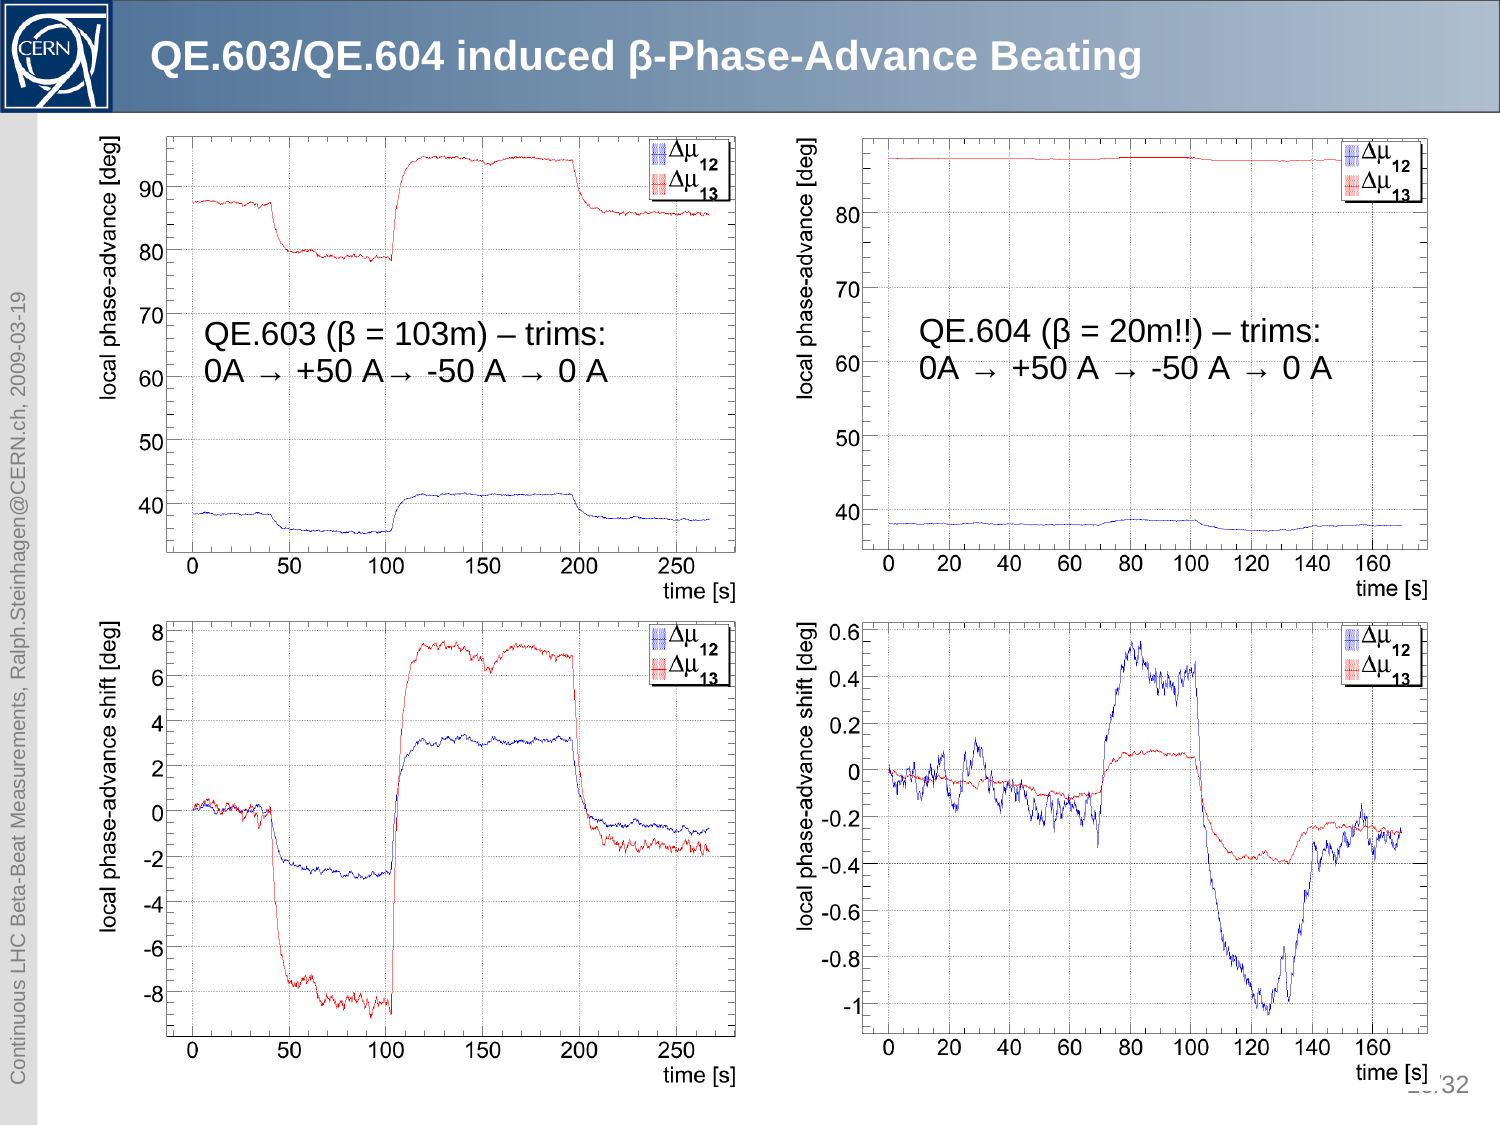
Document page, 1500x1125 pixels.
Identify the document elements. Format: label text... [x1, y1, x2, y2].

text_box QE.603 (β = 103m) – trims: 0A → +50 A→ -50 A → 0 A [189, 307, 720, 397]
picture [87, 127, 748, 610]
text_box QE.604 (β = 20m!!) – trims: 0A → +50 A → -50 A → 0 A [904, 304, 1435, 394]
picture [87, 612, 748, 1094]
picture [0, 0, 113, 113]
picture [784, 613, 1440, 1091]
picture [784, 129, 1440, 607]
title QE.603/QE.604 induced β-Phase-Advance Beating [150, 7, 1201, 106]
